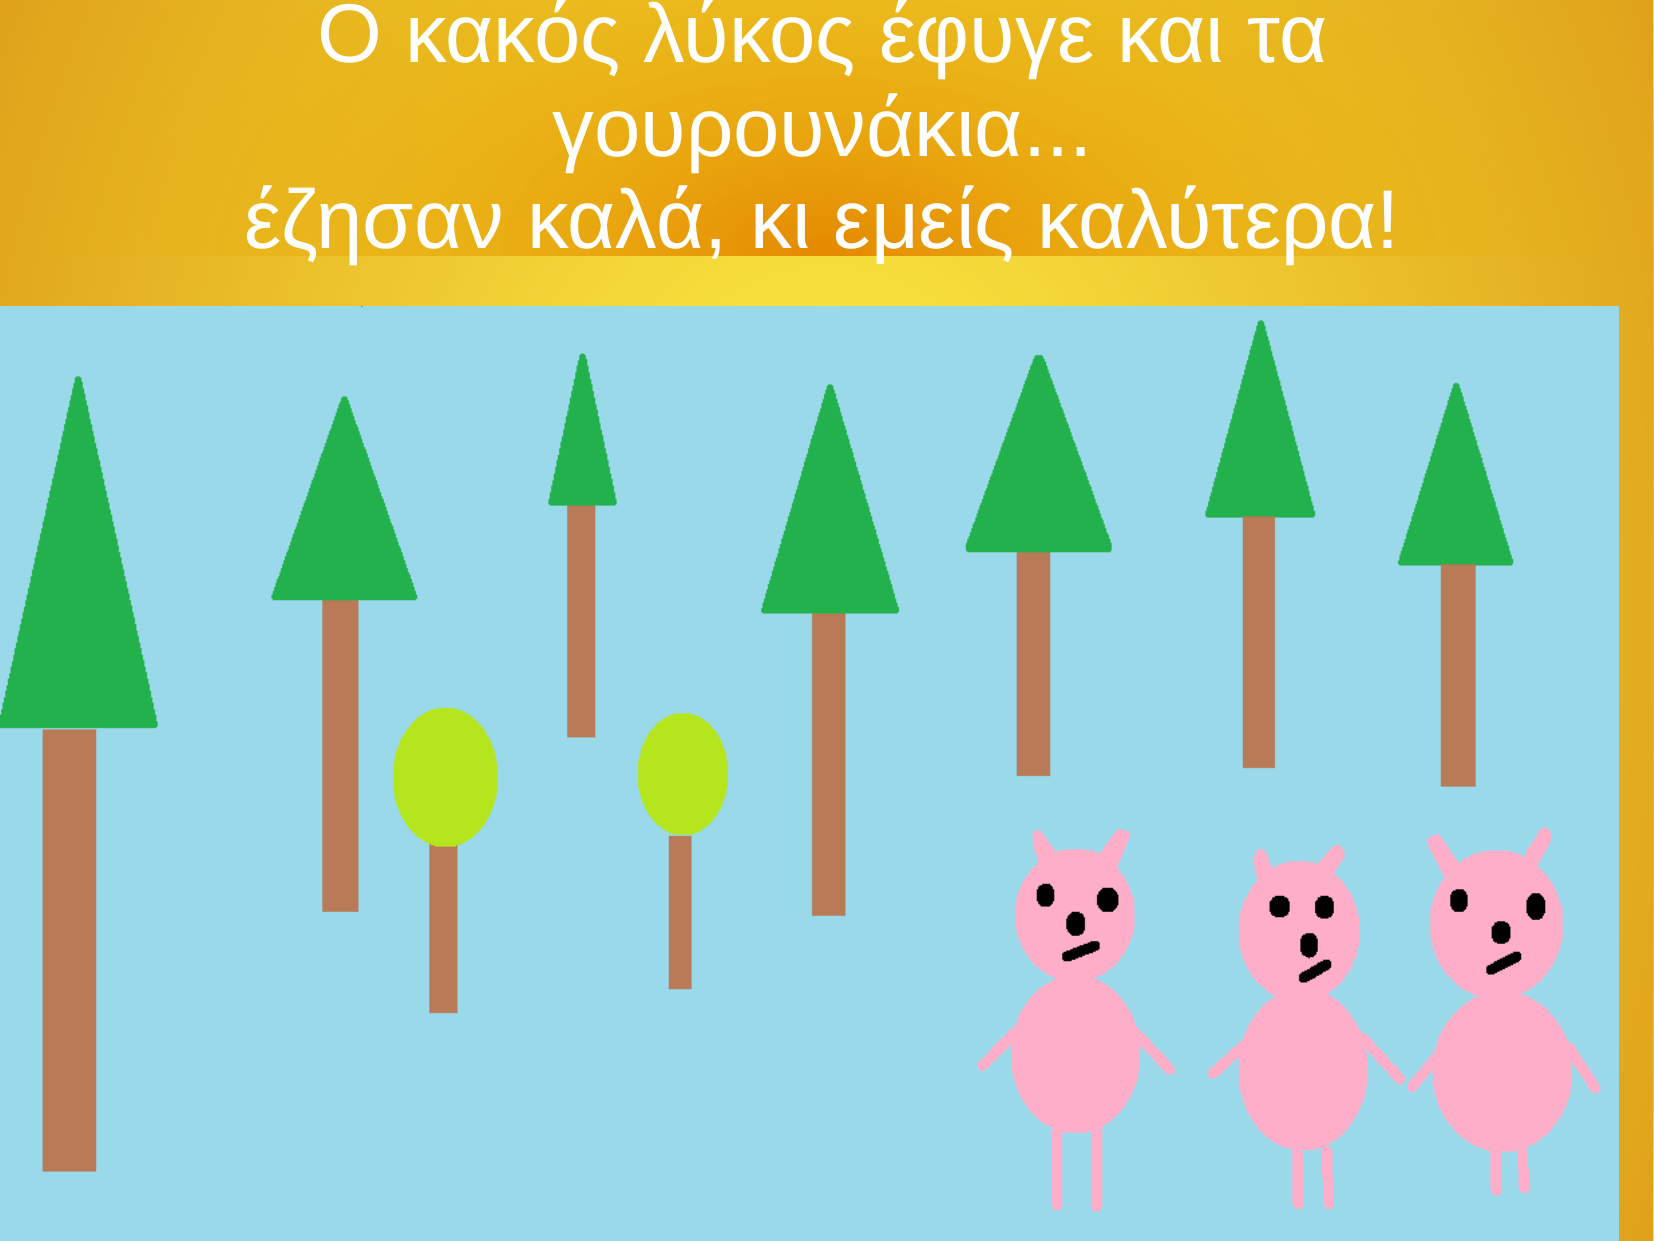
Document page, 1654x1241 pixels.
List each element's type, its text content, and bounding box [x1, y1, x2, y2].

picture [0, 306, 1619, 1241]
title Ο κακός λύκος έφυγε και τα γουρουνάκια... έζησαν καλά, κι εμείς καλύτερα! [78, 0, 1567, 306]
